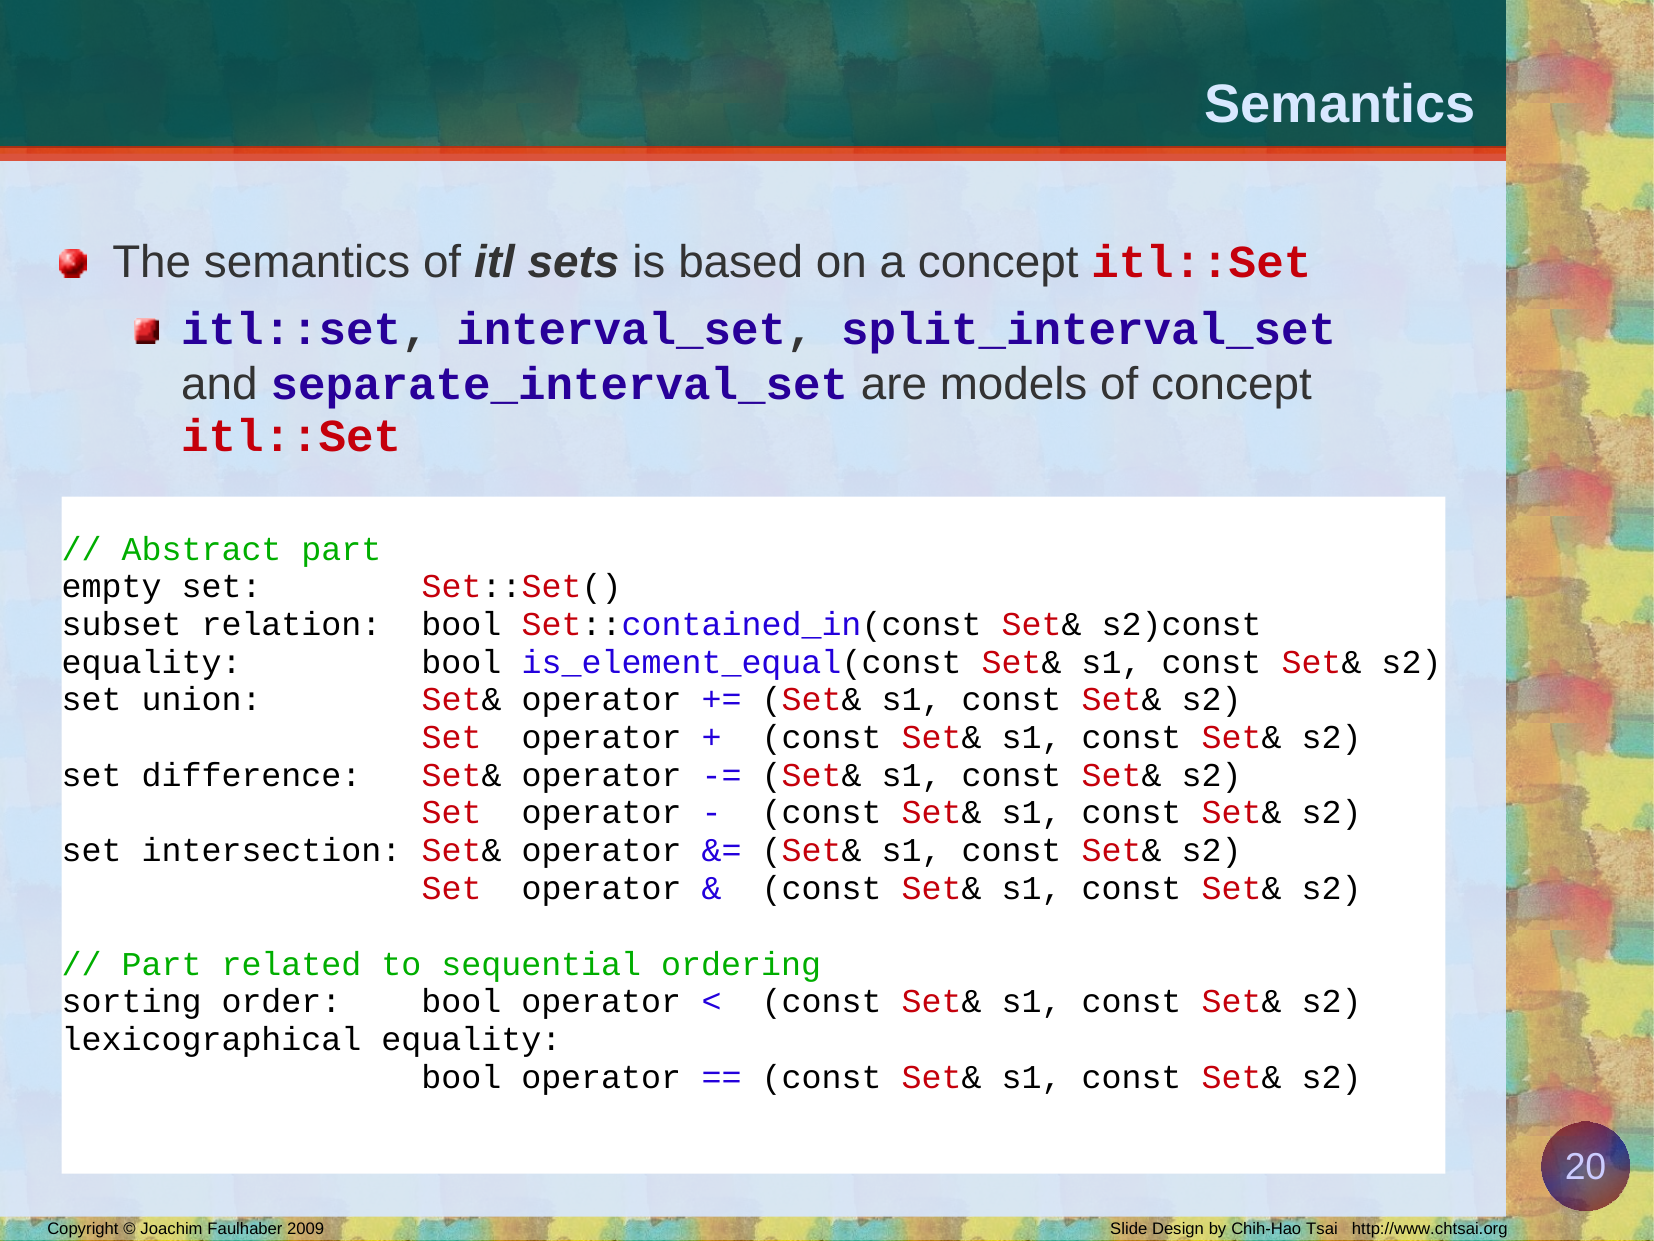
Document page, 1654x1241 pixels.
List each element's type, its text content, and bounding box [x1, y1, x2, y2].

text_box // Abstract part empty set: Set::Set() subset relation: bool Set::contained_in(const Set& s2)const equality: bool is_element_equal(const Set& s1, const Set& s2) set union: Set& operator += (Set& s1, const Set& s2) Set operator + (const Set& s1, const Set& s2) set difference: Set& operator -= (Set& s1, const Set& s2) Set operator - (const Set& s1, const Set& s2) set intersection: Set& operator &= (Set& s1, const Set& s2) Set operator & (const Set& s1, const Set& s2) // Part related to sequential ordering sorting order: bool operator < (const Set& s1, const Set& s2) lexicographical equality: bool operator == (const Set& s1, const Set& s2) [61, 496, 1446, 1163]
list The semantics of itl sets is based on a concept itl::Set itl::set, interval_set, split_interval_set and separate_interval_set are models of concept itl::Set [59, 236, 1418, 466]
title Semantics [29, 59, 1477, 148]
